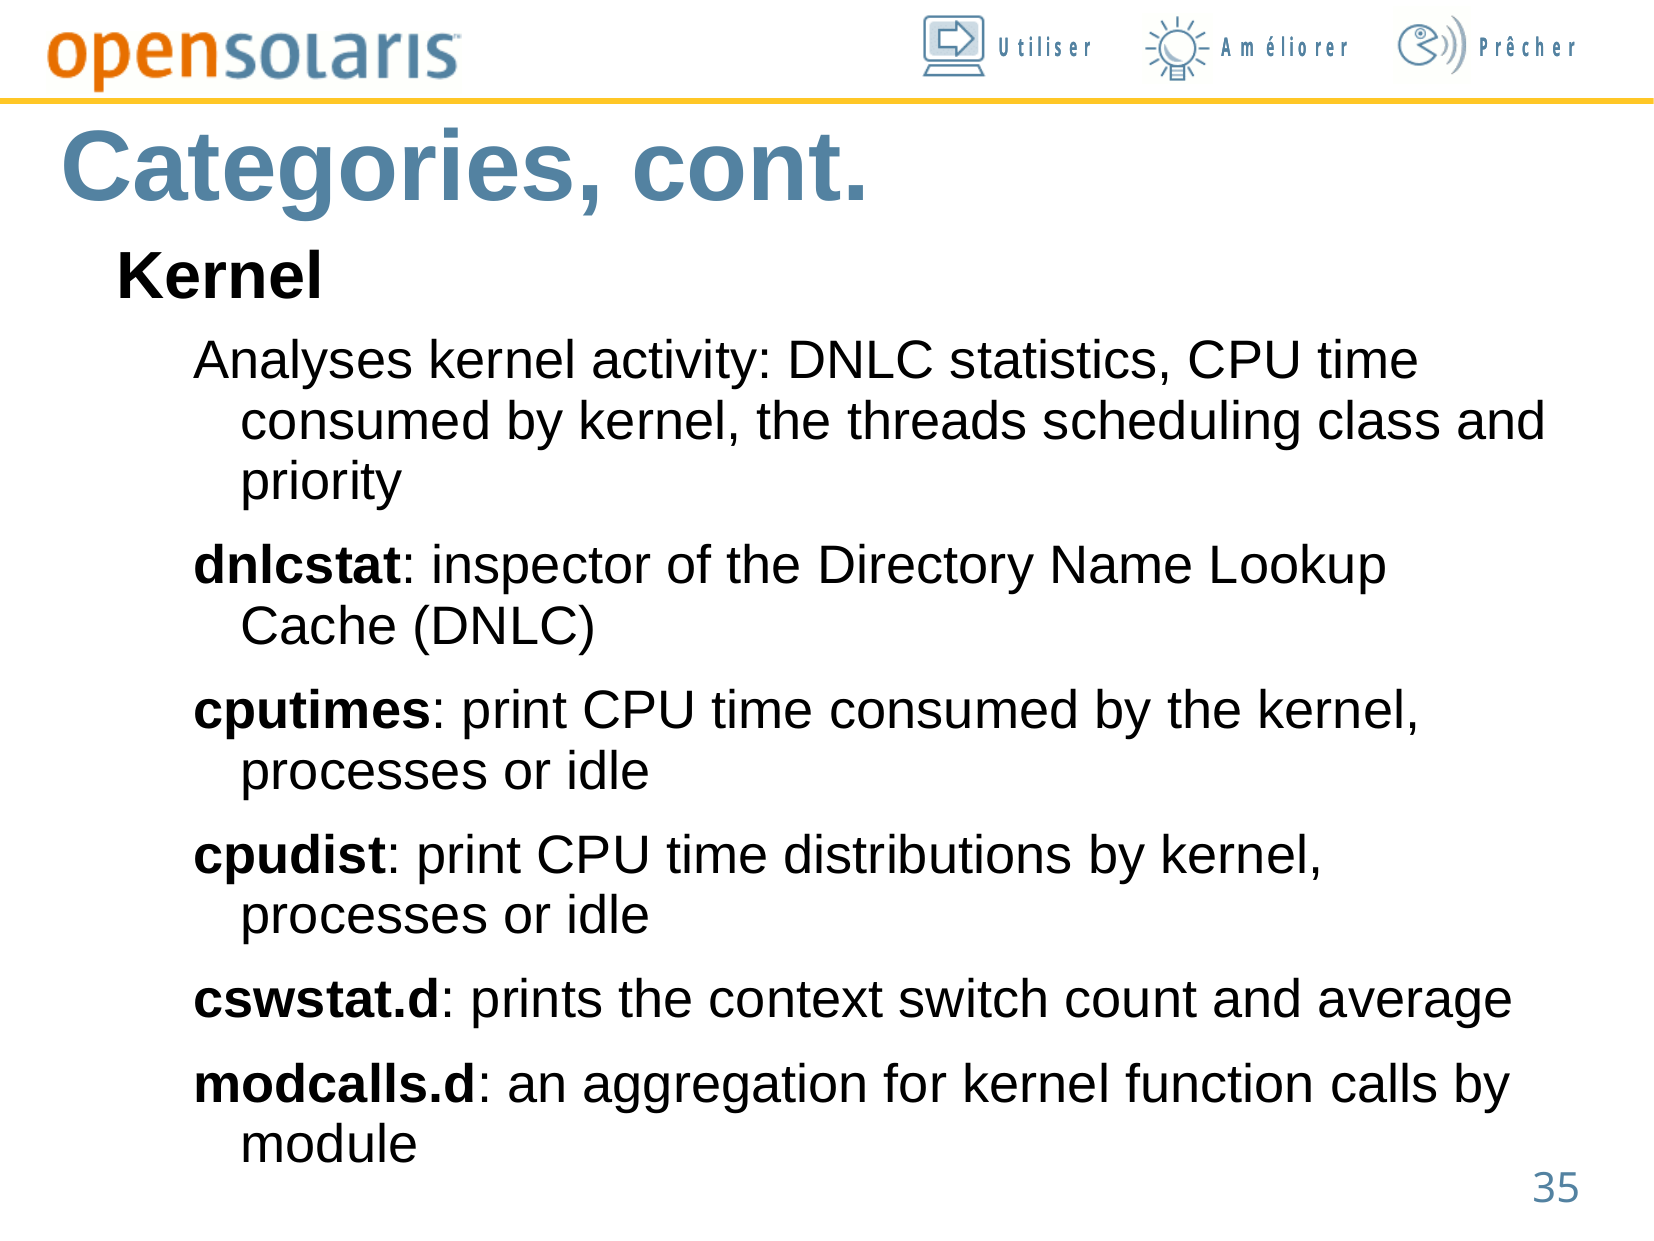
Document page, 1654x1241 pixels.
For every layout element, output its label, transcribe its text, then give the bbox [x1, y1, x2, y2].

picture [46, 31, 462, 94]
title Categories, cont. [60, 109, 1534, 222]
list Kernel Analyses kernel activity: DNLC statistics, CPU time consumed by kernel, the threads scheduling class and priority dnlcstat: inspector of the Directory Name Lookup Cache (DNLC) cputimes: print CPU time consumed by the kernel, processes or idle cpudist: print CPU time distributions by kernel, processes or idle cswstat.d: prints the context switch count and average modcalls.d: an aggregation for kernel function calls by module [98, 237, 1556, 1241]
